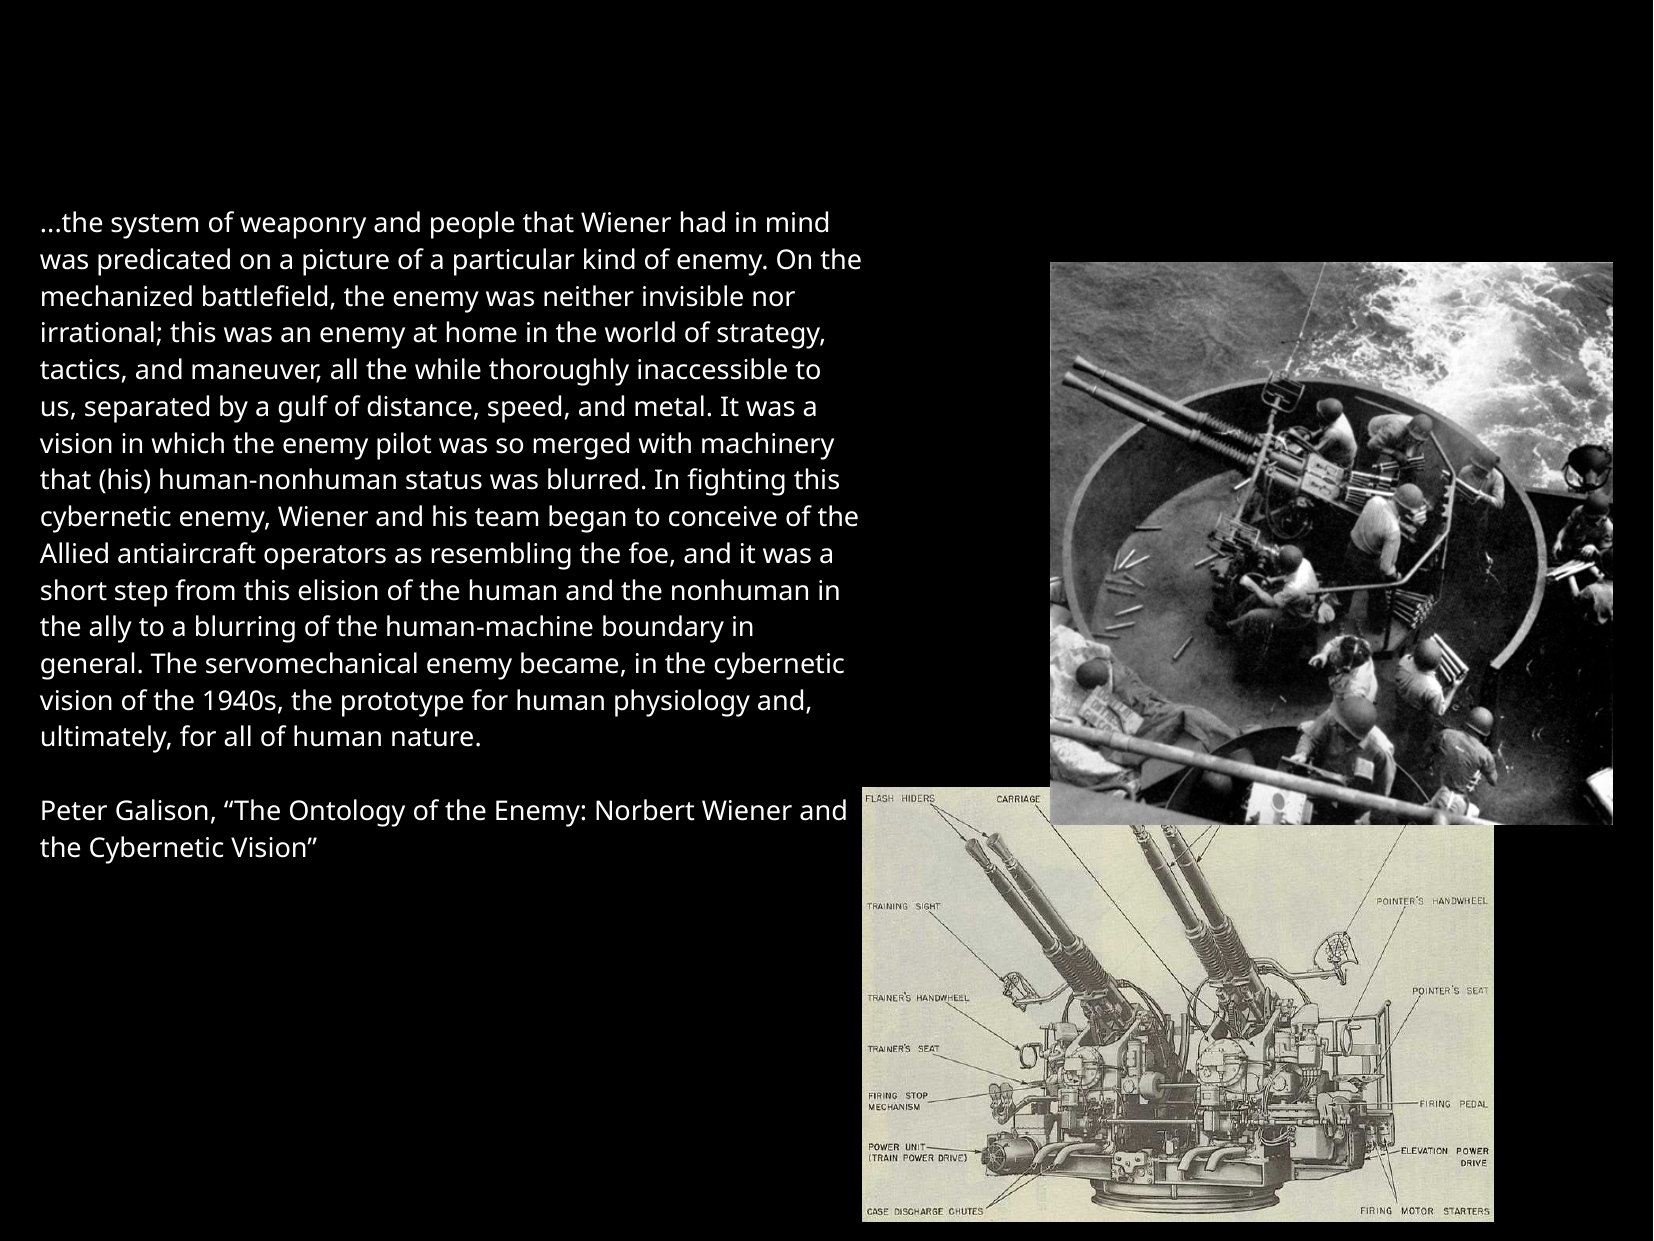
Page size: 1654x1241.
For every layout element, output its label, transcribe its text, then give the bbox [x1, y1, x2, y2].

picture [862, 262, 1613, 1222]
text_box ...the system of weaponry and people that Wiener had in mind was predicated on a picture of a particular kind of enemy. On the mechanized battlefield, the enemy was neither invisible nor irrational; this was an enemy at home in the world of strategy, tactics, and maneuver, all the while thoroughly inaccessible to us, separated by a gulf of distance, speed, and metal. It was a vision in which the enemy pilot was so merged with machinery that (his) human-nonhuman status was blurred. In fighting this cybernetic enemy, Wiener and his team began to conceive of the Allied antiaircraft operators as resembling the foe, and it was a short step from this elision of the human and the nonhuman in the ally to a blurring of the human-machine boundary in general. The servomechanical enemy became, in the cybernetic vision of the 1940s, the prototype for human physiology and, ultimately, for all of human nature. Peter Galison, “The Ontology of the Enemy: Norbert Wiener and the Cybernetic Vision” [25, 196, 877, 1011]
